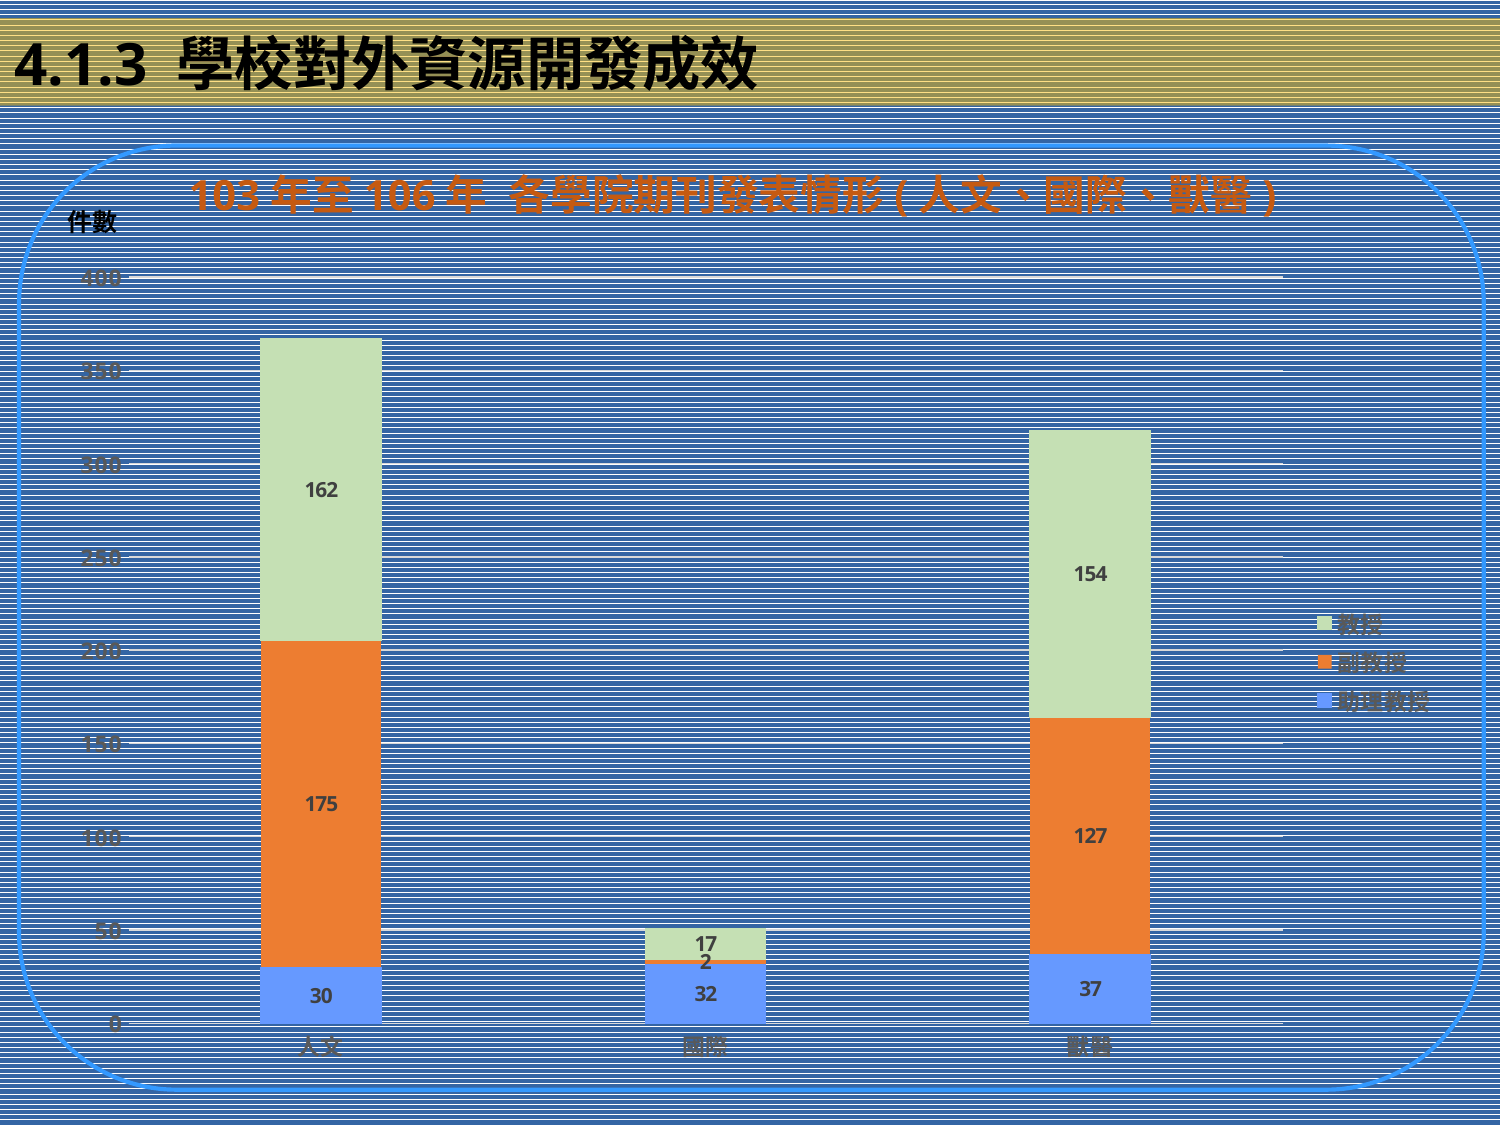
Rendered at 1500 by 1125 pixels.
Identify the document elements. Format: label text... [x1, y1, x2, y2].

text_box 103年至106年 各學院期刊發表情形(人文、國際、獸醫) [169, 160, 1296, 226]
text_box 4.1.3 學校對外資源開發成效 [0, 19, 1500, 105]
chart [52, 244, 1452, 1079]
text_box 件數 [52, 199, 144, 245]
